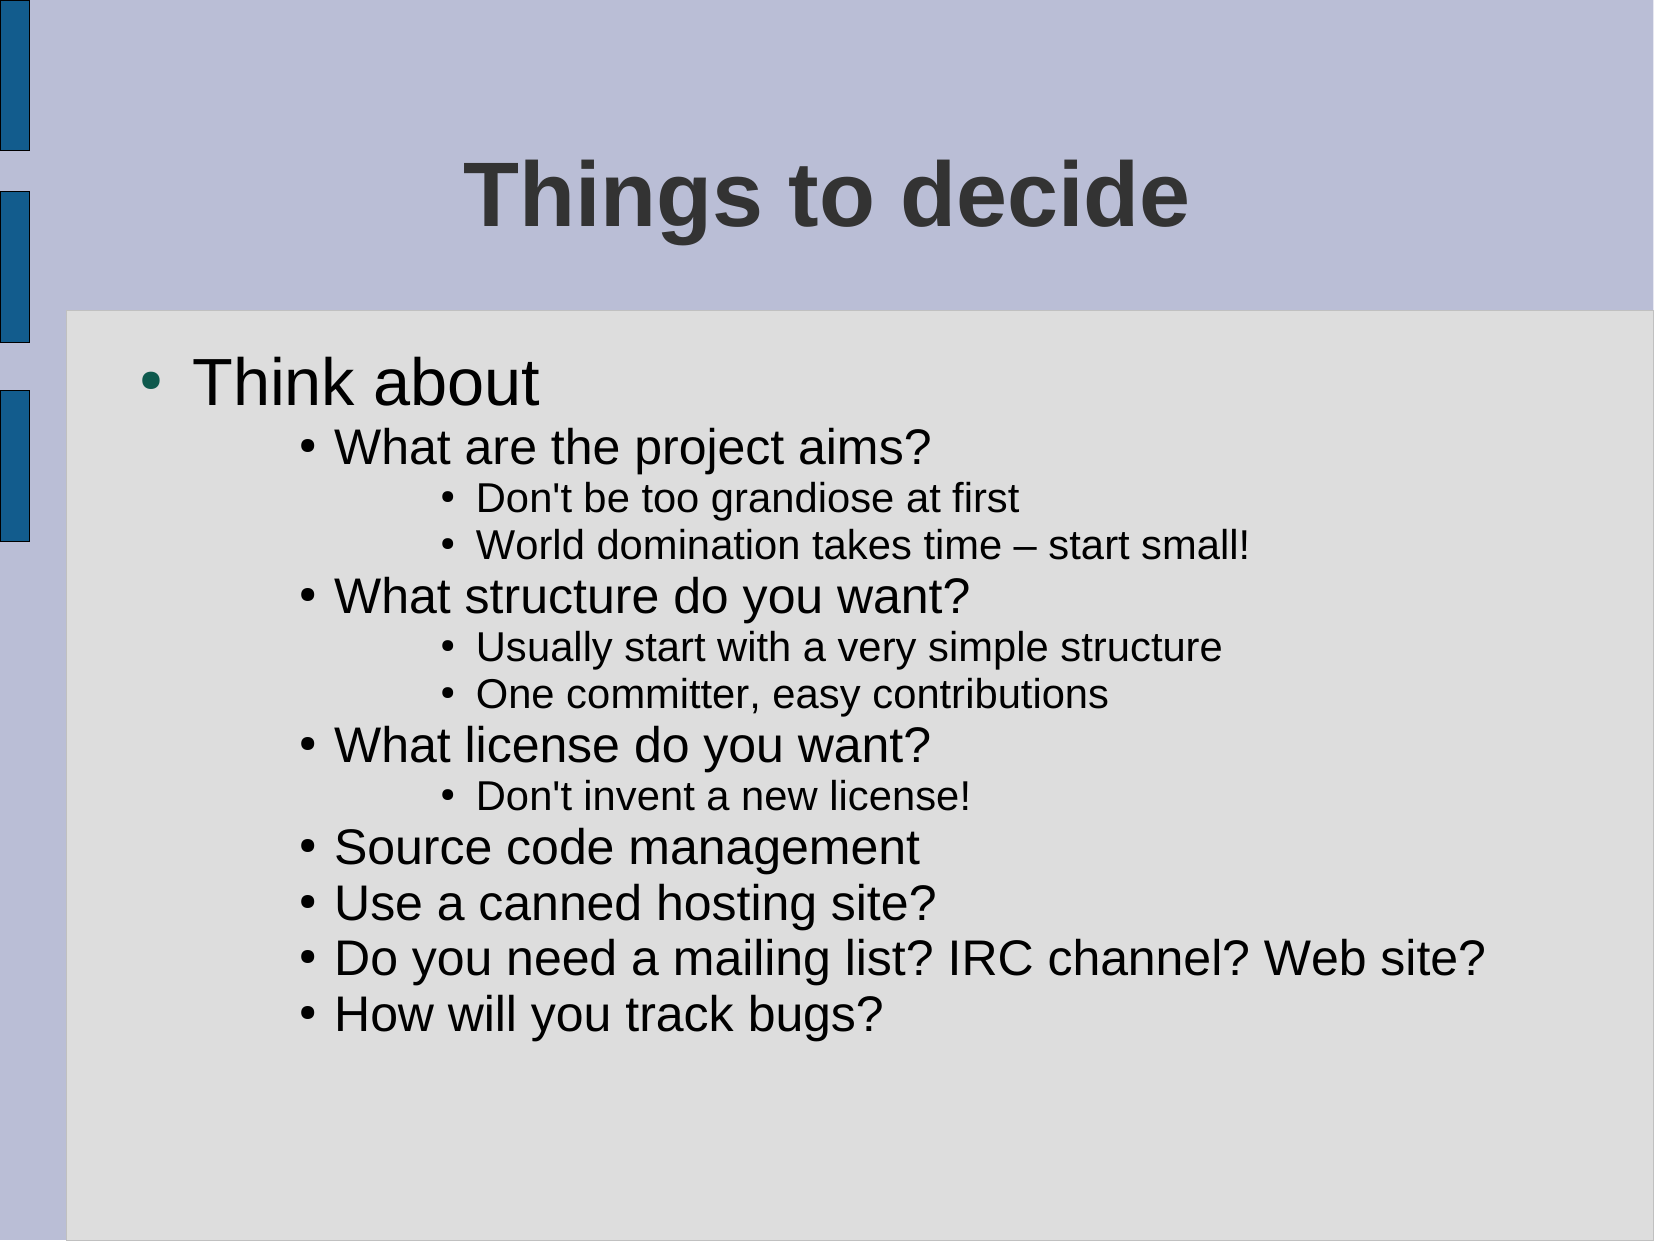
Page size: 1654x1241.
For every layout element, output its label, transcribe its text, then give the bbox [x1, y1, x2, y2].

title Things to decide [121, 98, 1534, 291]
list Think about What are the project aims? Don't be too grandiose at first World domination takes time – start small! What structure do you want? Usually start with a very simple structure One committer, easy contributions What license do you want? Don't invent a new license! Source code management Use a canned hosting site? Do you need a mailing list? IRC channel? Web site? How will you track bugs? [121, 344, 1534, 1112]
